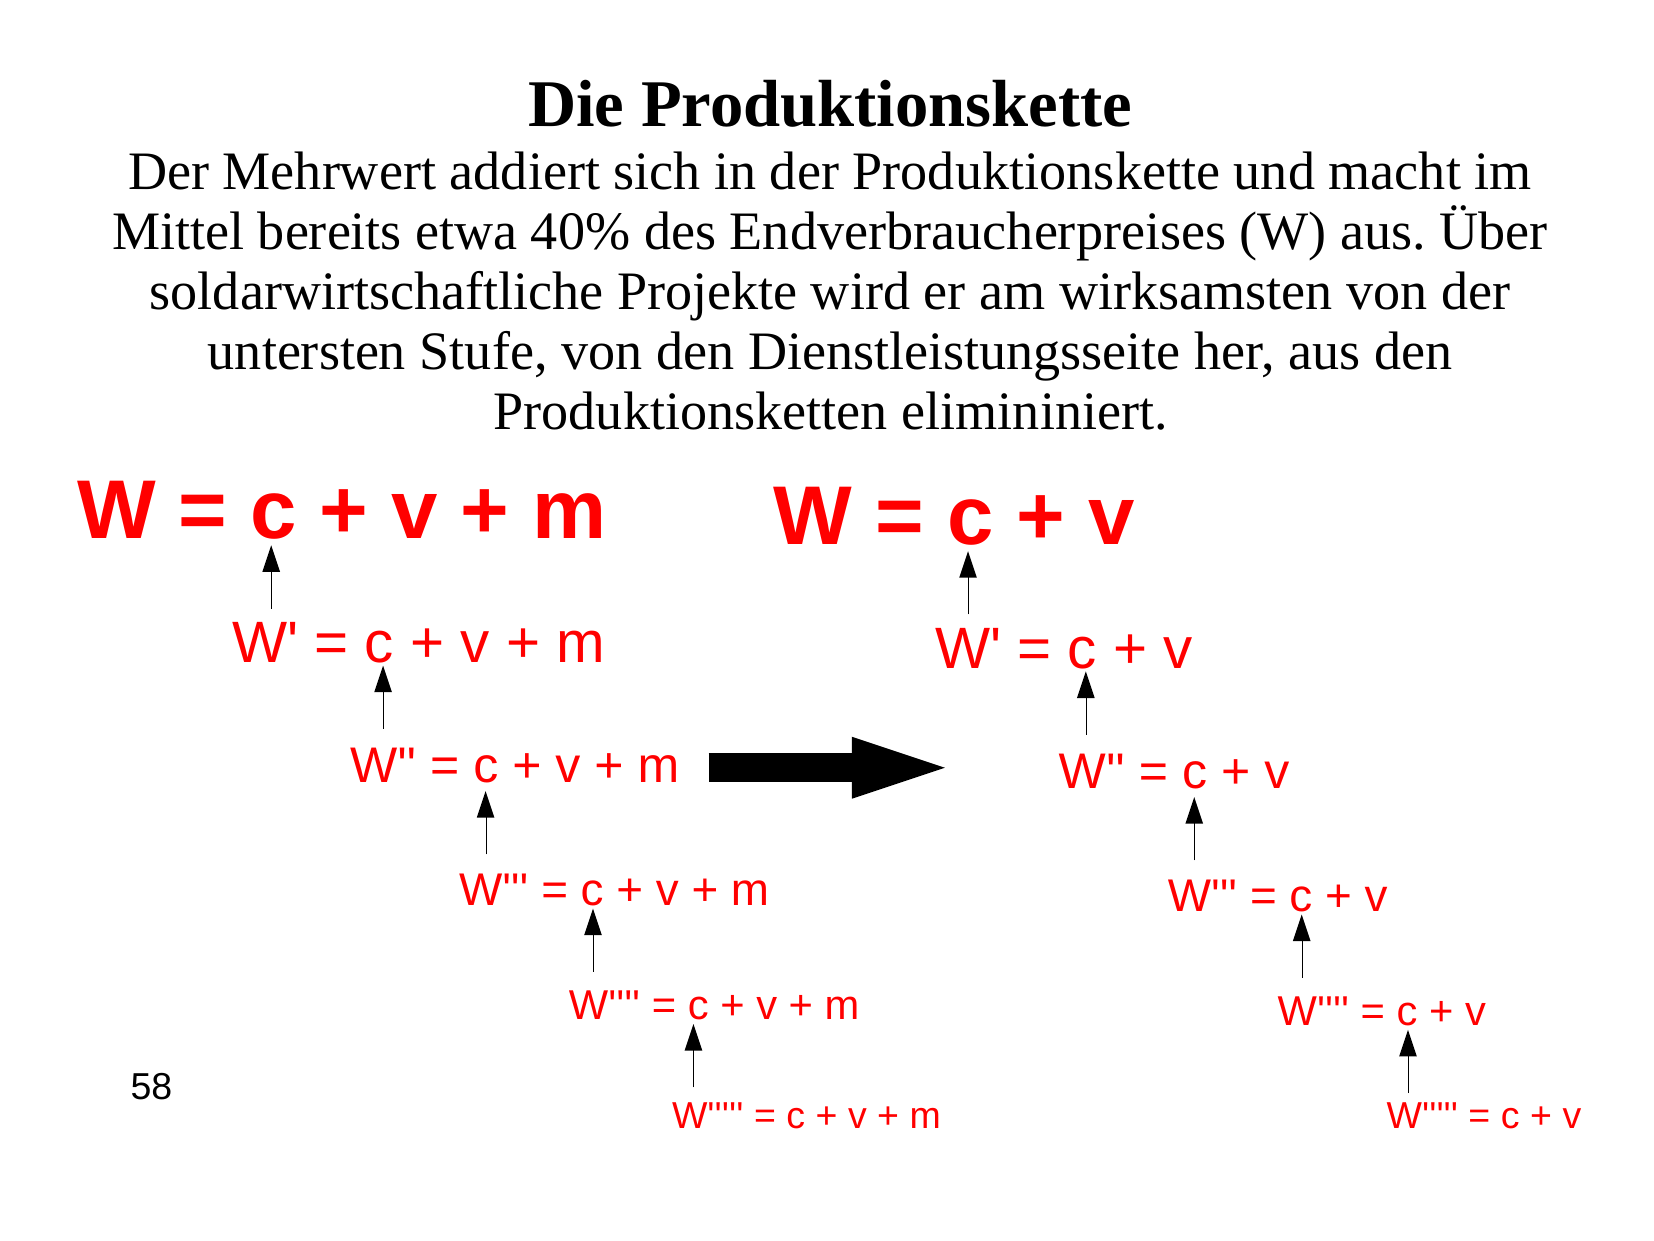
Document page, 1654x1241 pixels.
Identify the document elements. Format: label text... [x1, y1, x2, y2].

text_box W'' = c + v + m [335, 729, 695, 801]
text_box W''' = c + v + m [444, 856, 785, 928]
text_box W'''' = c + v + m [554, 974, 875, 1041]
text_box W = c + v [759, 462, 1288, 587]
text_box W''' = c + v [1153, 862, 1418, 934]
text_box W''''' = c + v [1371, 1086, 1625, 1149]
text_box W' = c + v [920, 608, 1241, 696]
text_box W''''' = c + v + m [657, 1086, 957, 1149]
text_box W'' = c + v [1043, 735, 1329, 807]
text_box Die Produktionskette Der Mehrwert addiert sich in der Produktionskette und macht im Mittel bereits etwa 40% des Endverbraucherpreises (W) aus. Über soldarwirtschaftliche Projekte wird er am wirksamsten von der untersten Stufe, von den Dienstleistungsseite her, aus den Produktionsketten elimininiert. [67, 59, 1595, 449]
text_box W = c + v + m [62, 456, 622, 581]
text_box <Nummer> [115, 1057, 334, 1128]
text_box W'''' = c + v [1262, 980, 1513, 1047]
text_box W' = c + v + m [217, 602, 620, 690]
